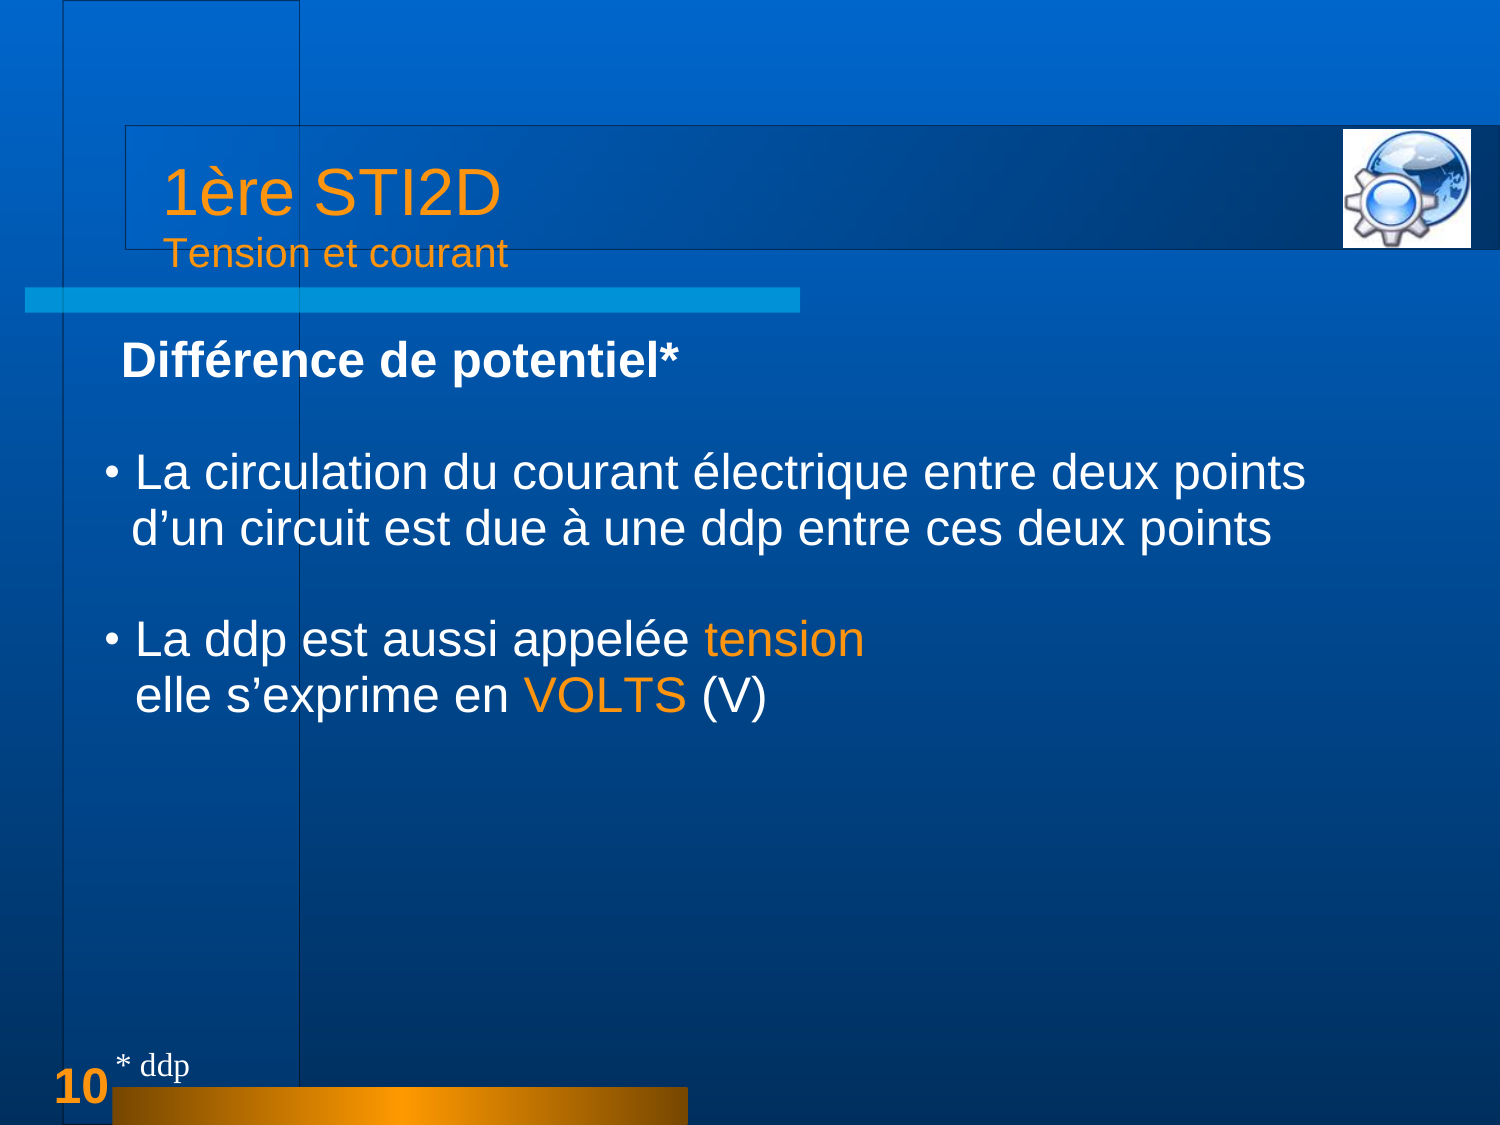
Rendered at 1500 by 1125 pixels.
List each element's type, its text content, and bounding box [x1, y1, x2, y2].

text_box * ddp [100, 1039, 1400, 1092]
text_box Différence de potentiel* La circulation du courant électrique entre deux points d’un circuit est due à une ddp entre ces deux points La ddp est aussi appelée tension elle s’exprime en VOLTS (V) [88, 325, 1329, 886]
picture [1343, 129, 1471, 248]
